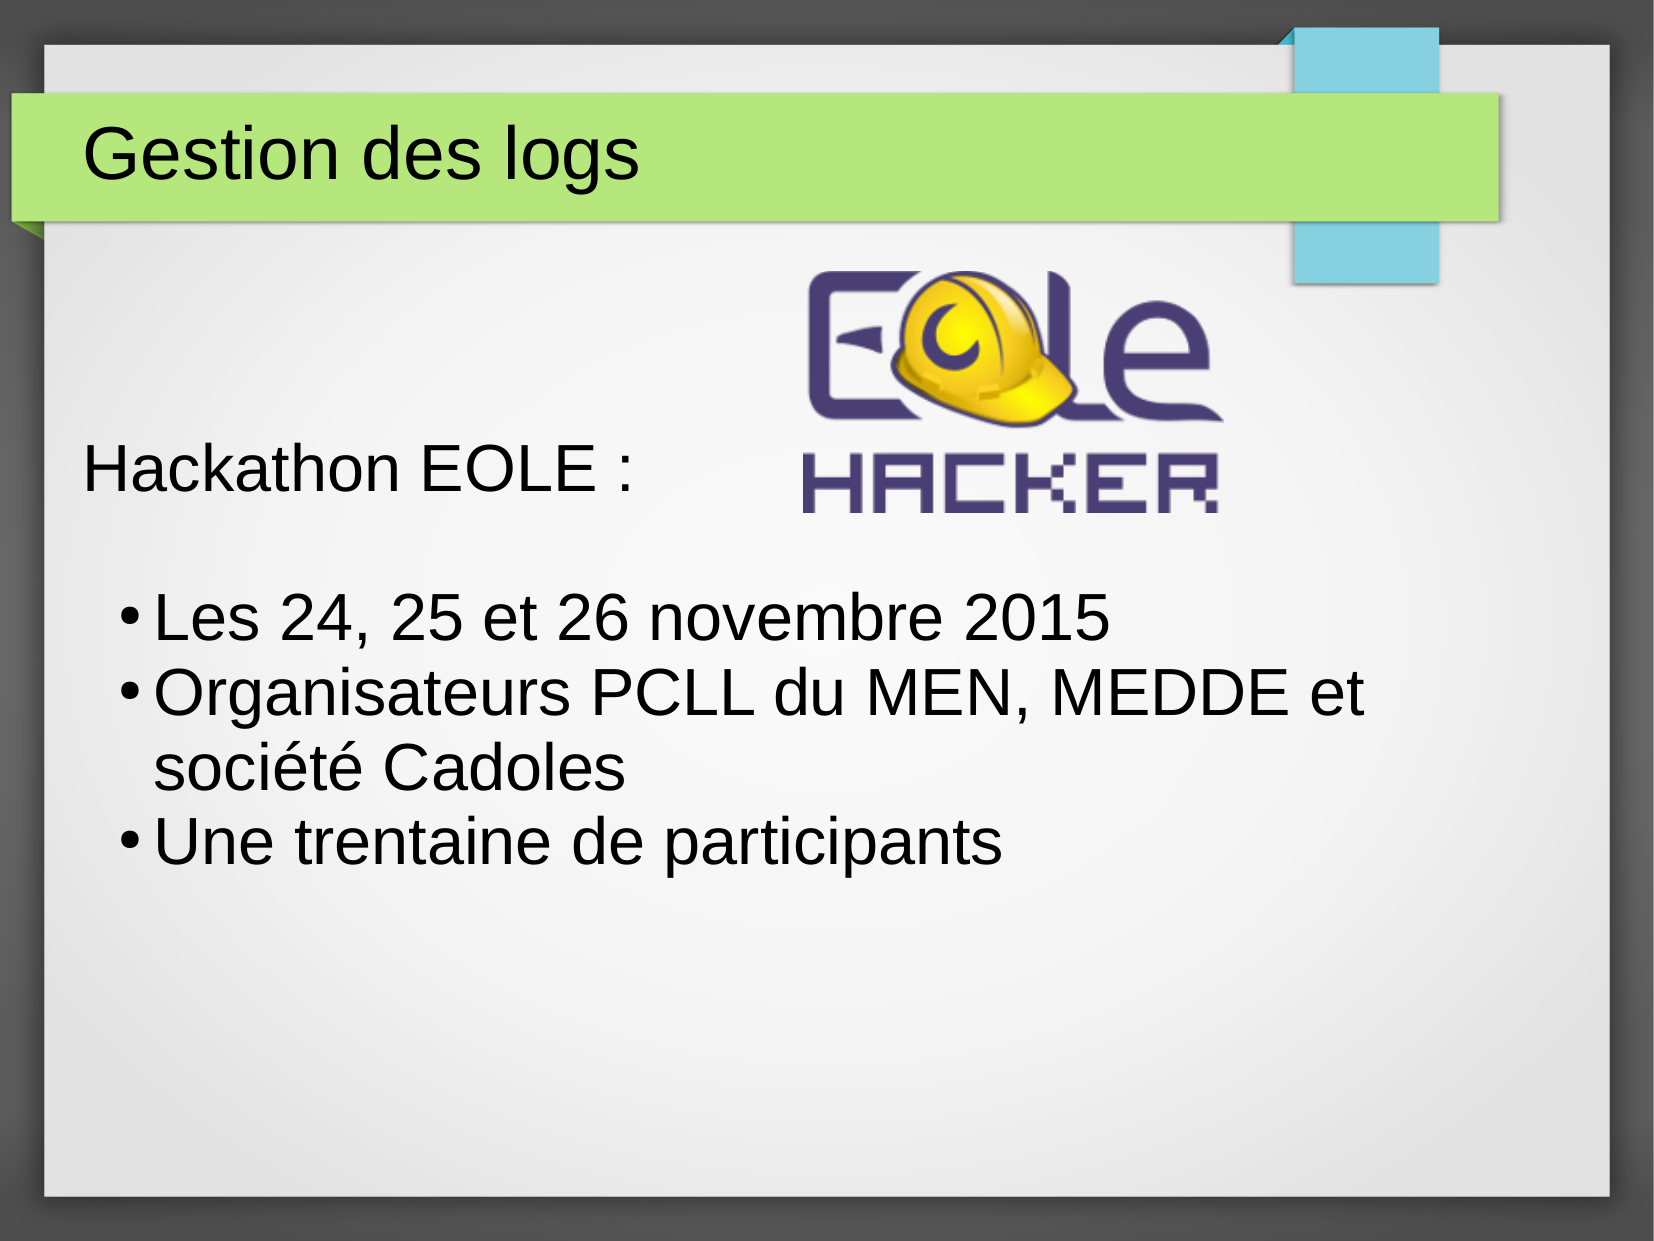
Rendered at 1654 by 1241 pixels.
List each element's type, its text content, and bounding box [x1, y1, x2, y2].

picture [0, 0, 1654, 1241]
text_box [82, 295, 1571, 1015]
title Gestion des logs [82, 94, 1264, 213]
